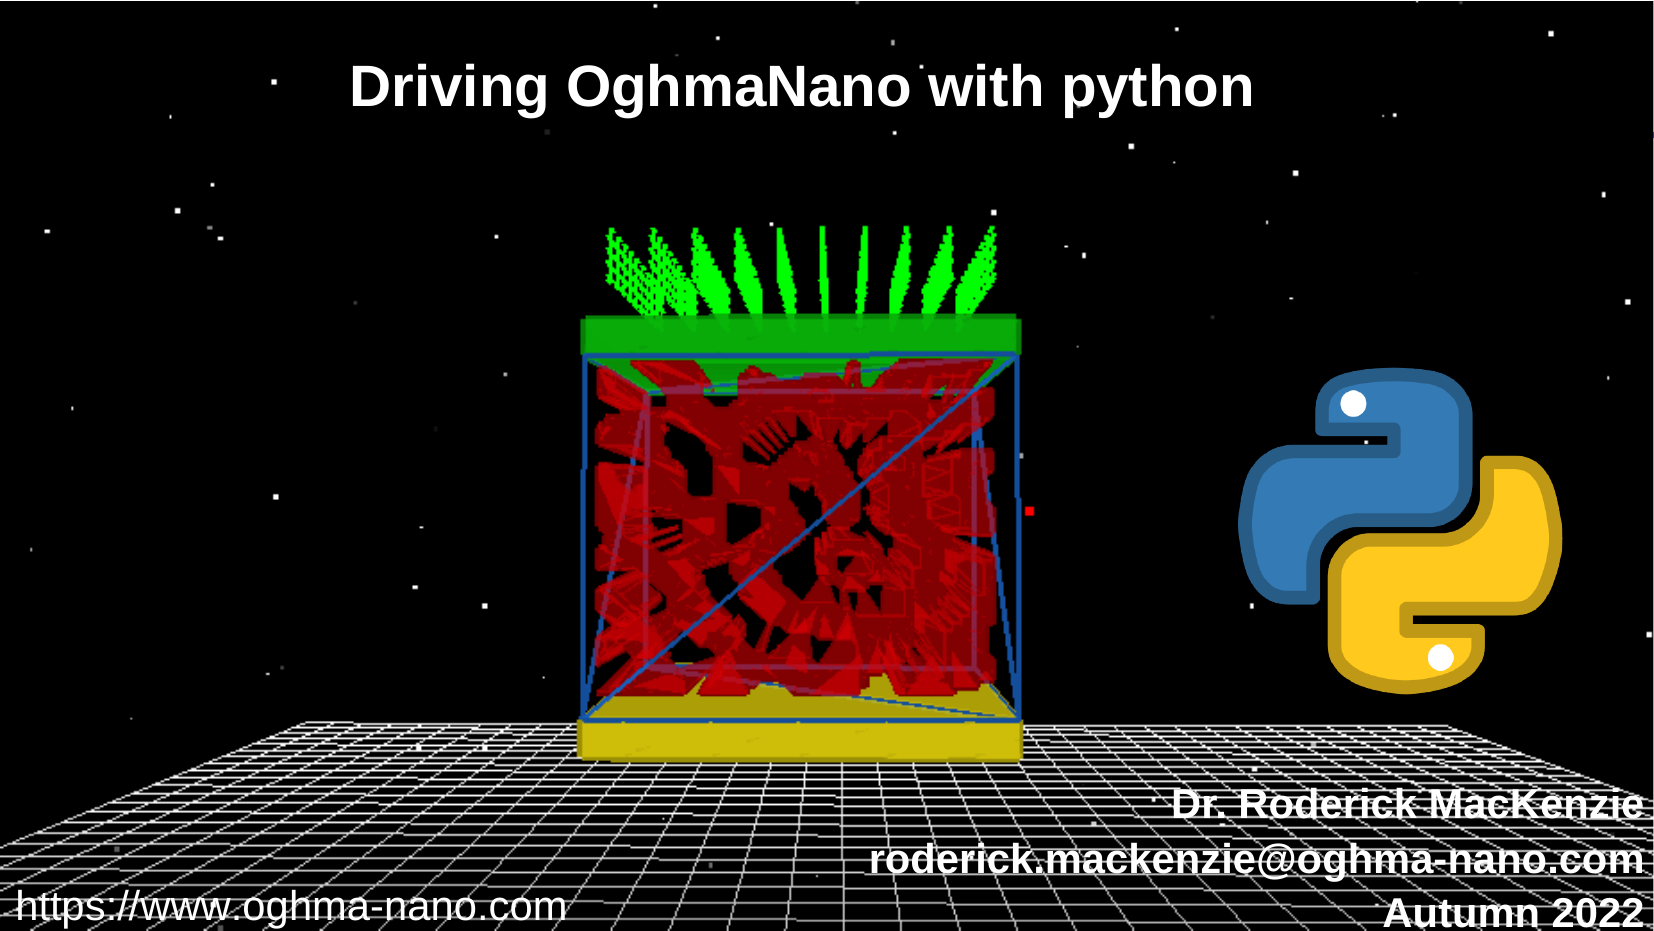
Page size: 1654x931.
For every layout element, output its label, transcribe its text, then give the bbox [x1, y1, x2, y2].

subtitle Dr. Roderick MacKenzie roderick.mackenzie@oghma-nano.com Autumn 2022 [711, 780, 1645, 931]
title Driving OghmaNano with python [167, 54, 1437, 445]
picture [0, 1, 1654, 931]
text_box https://www.oghma-nano.com [0, 871, 862, 931]
